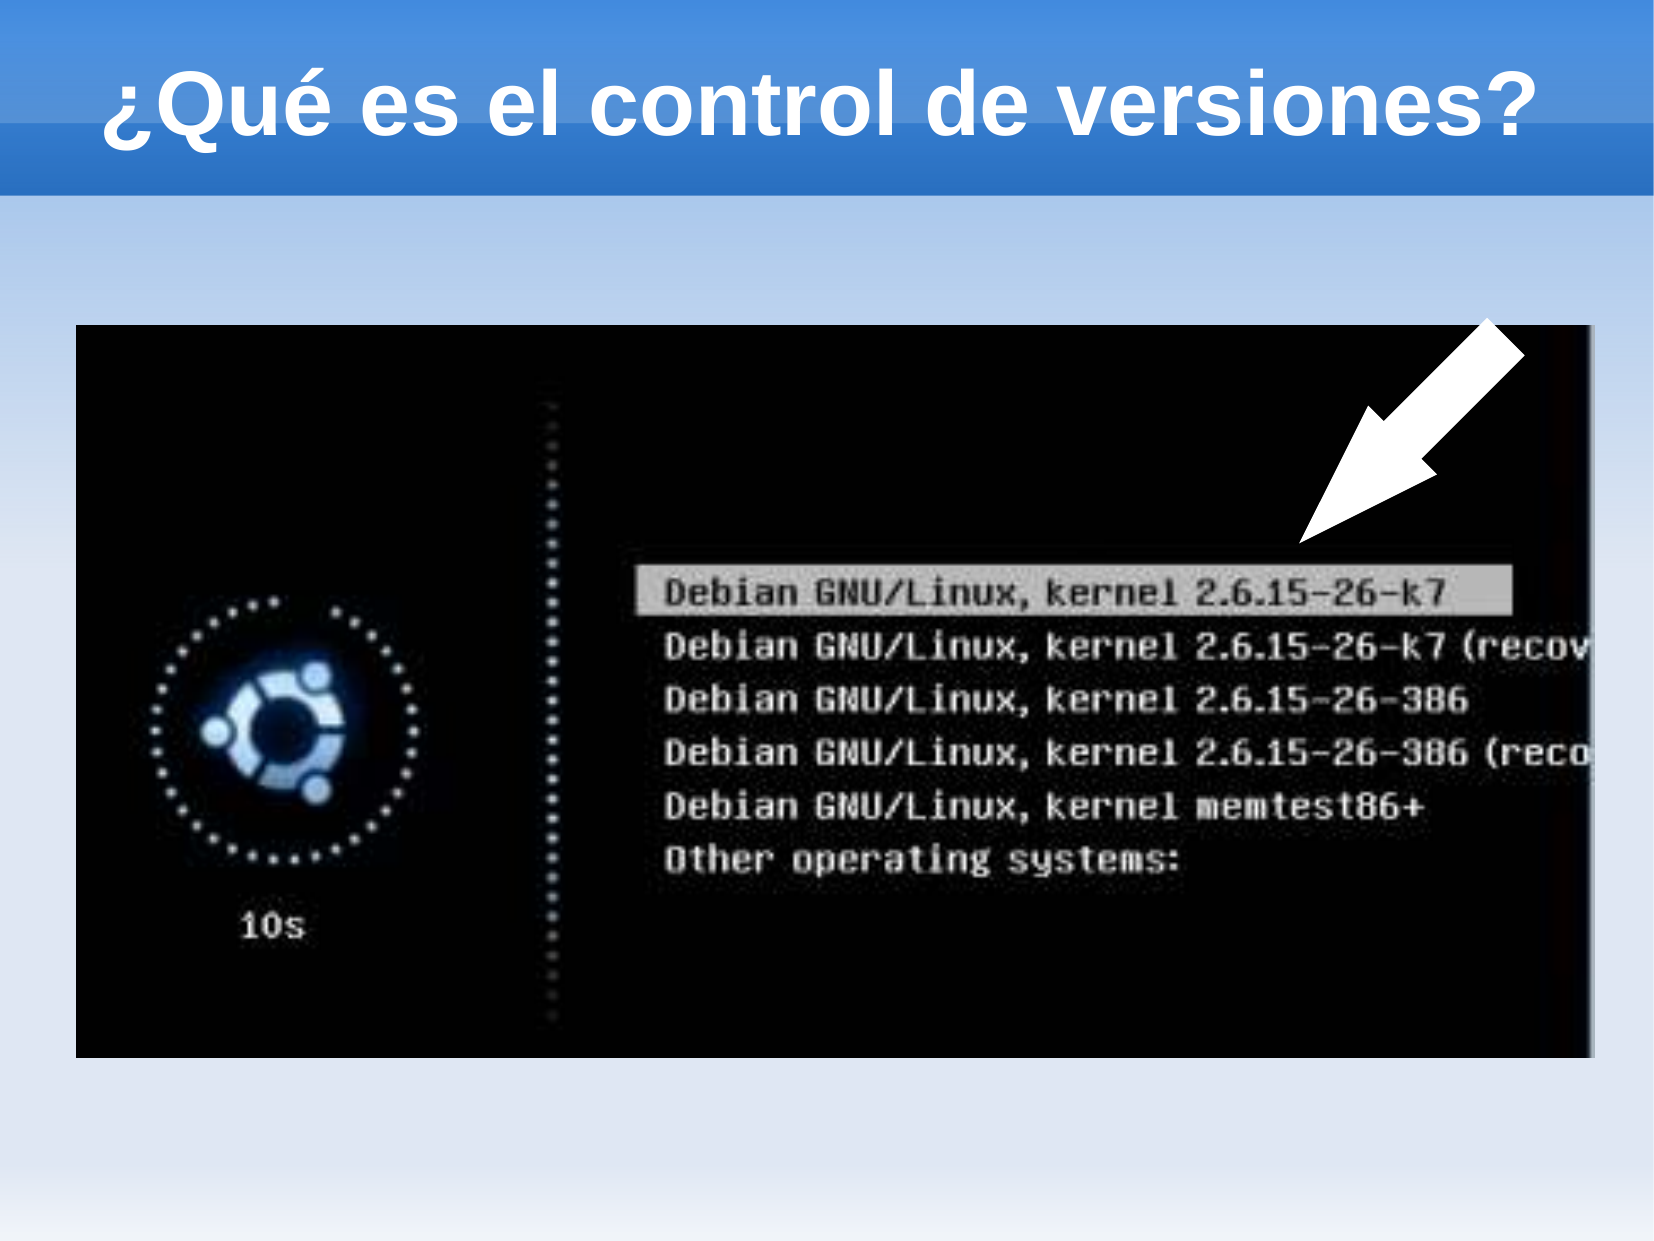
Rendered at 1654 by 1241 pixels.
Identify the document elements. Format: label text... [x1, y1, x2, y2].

picture [0, 0, 1654, 1241]
title ¿Qué es el control de versiones? [76, 7, 1565, 200]
